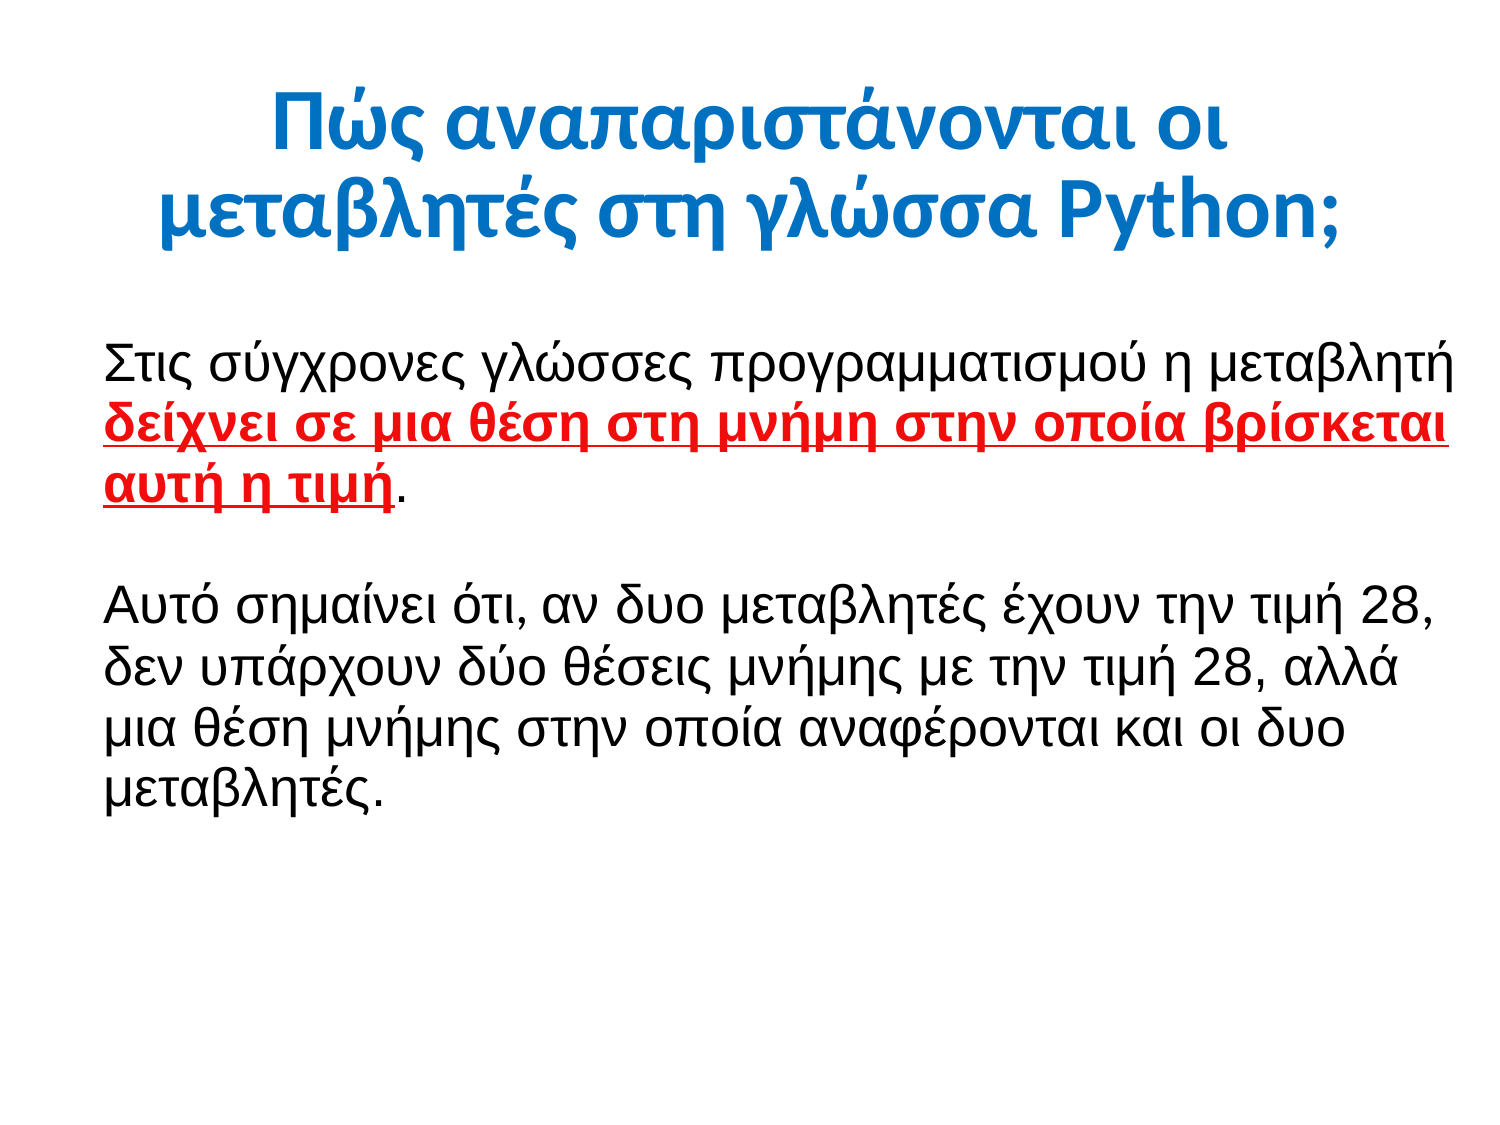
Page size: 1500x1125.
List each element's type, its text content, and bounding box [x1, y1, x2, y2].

title Πώς αναπαριστάνονται οι μεταβλητές στη γλώσσα Python; [75, 78, 1425, 266]
text_box Στις σύγχρονες γλώσσες προγραμματισμού η μεταβλητή δείχνει σε μια θέση στη μνήμη στην οποία βρίσκεται αυτή η τιμή. Αυτό σημαίνει ότι, αν δυο μεταβλητές έχουν την τιμή 28, δεν υπάρχουν δύο θέσεις μνήμης με την τιμή 28, αλλά μια θέση μνήμης στην οποία αναφέρονται και οι δυο μεταβλητές. [88, 324, 1477, 887]
